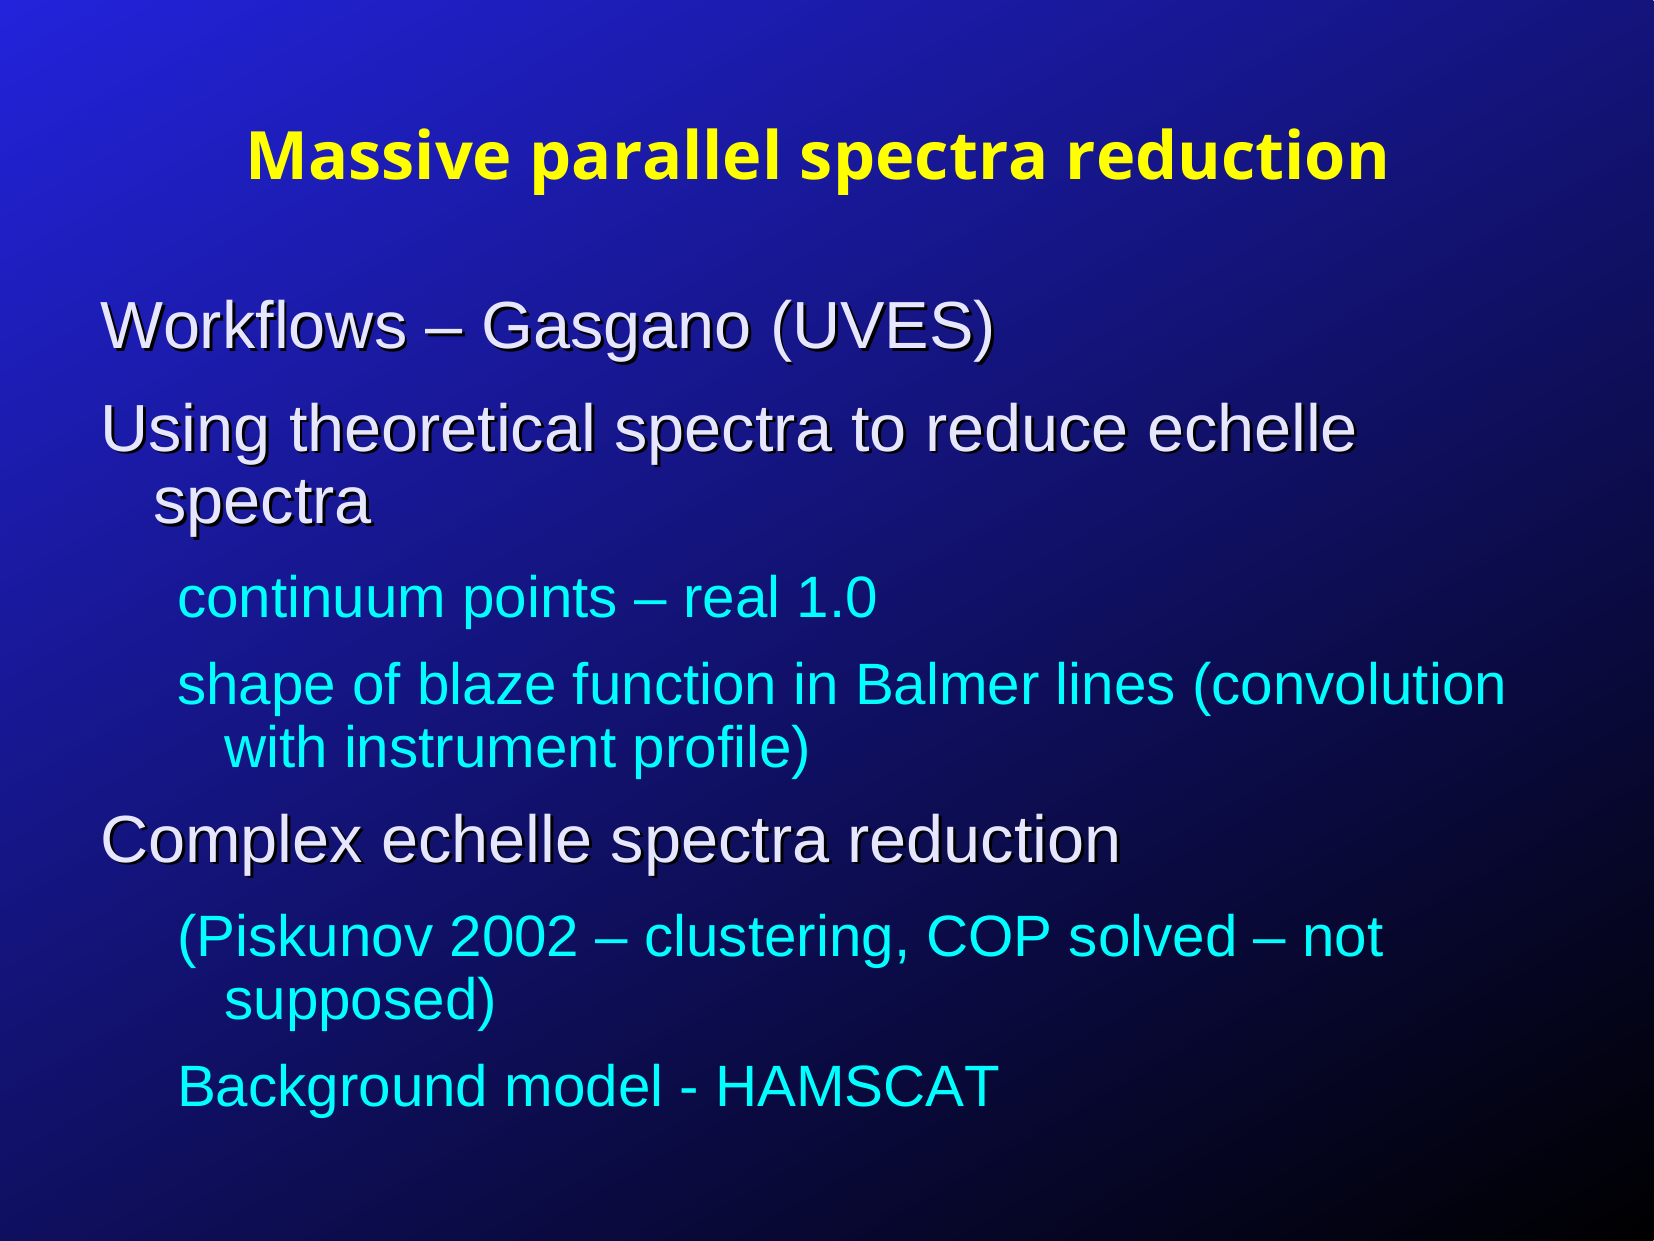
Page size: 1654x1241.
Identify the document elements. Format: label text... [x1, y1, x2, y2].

list Workflows – Gasgano (UVES) Using theoretical spectra to reduce echelle spectra continuum points – real 1.0 shape of blaze function in Balmer lines (convolution with instrument profile) Complex echelle spectra reduction (Piskunov 2002 – clustering, COP solved – not supposed) Background model - HAMSCAT [82, 290, 1571, 1169]
title Massive parallel spectra reduction [82, 49, 1571, 257]
